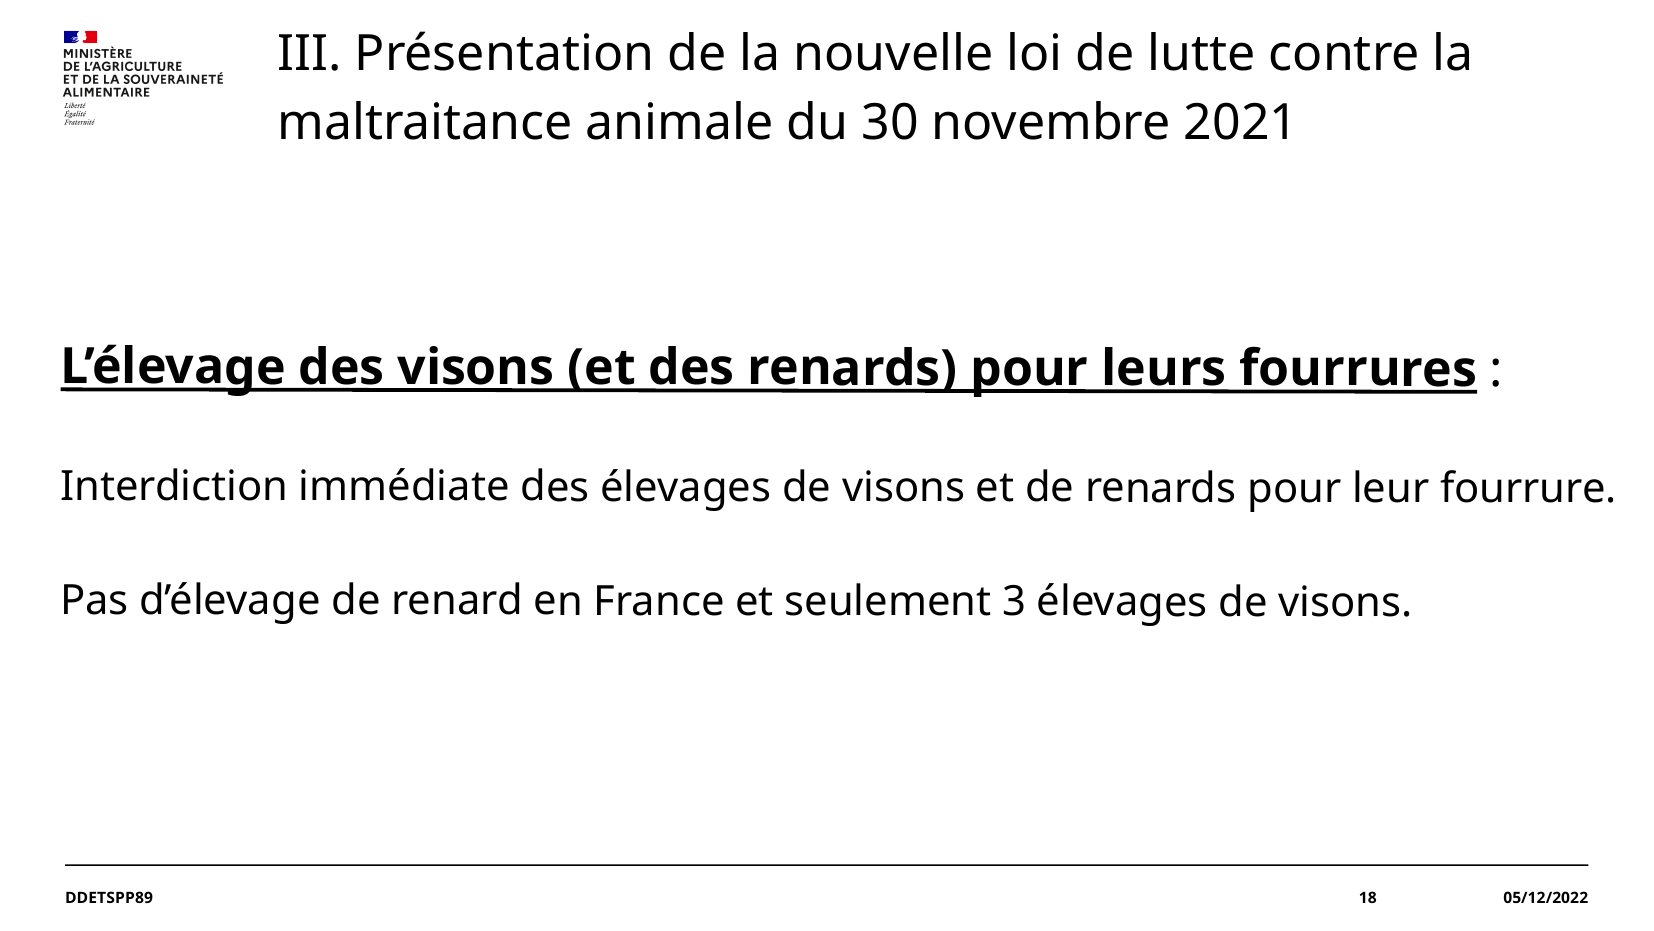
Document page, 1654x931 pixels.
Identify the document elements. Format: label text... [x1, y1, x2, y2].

slide_number 18 [1132, 864, 1377, 931]
title III. Présentation de la nouvelle loi de lutte contre la maltraitance animale du 30 novembre 2021 [206, 0, 1654, 172]
slide_number 05/12/2022 [1377, 864, 1589, 931]
footer DDETSPP89 [65, 864, 1132, 931]
picture [52, 19, 206, 136]
list L’élevage des visons (et des renards) pour leurs fourrures : Interdiction immédiate des élevages de visons et de renards pour leur fourrure. Pas d’élevage de renard en France et seulement 3 élevages de visons. [0, 264, 1646, 857]
